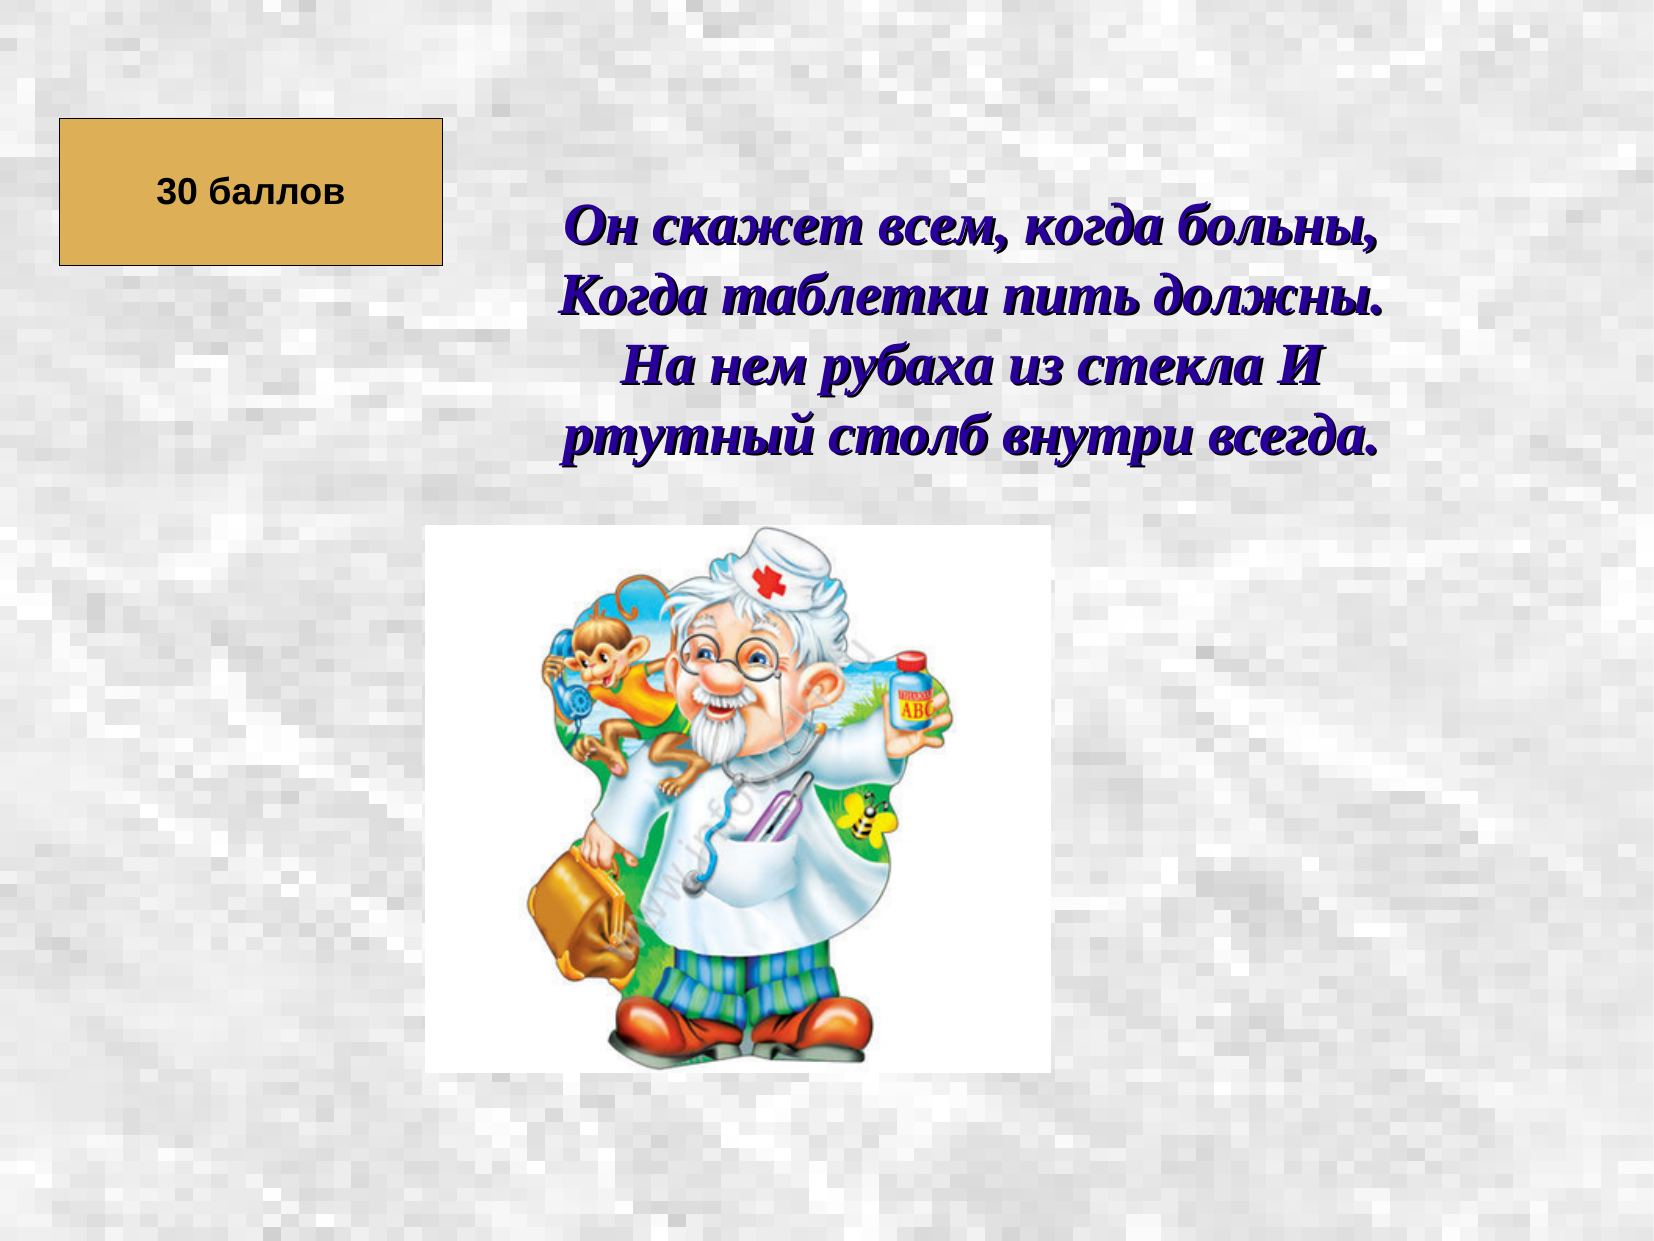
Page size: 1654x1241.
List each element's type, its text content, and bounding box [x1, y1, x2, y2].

text_box 30 баллов [59, 118, 443, 266]
title Он скажет всем, когда больны, Когда таблетки пить должны. На нем рубаха из стекла И ртутный столб внутри всегда. [531, 183, 1413, 467]
picture [425, 525, 1051, 1073]
